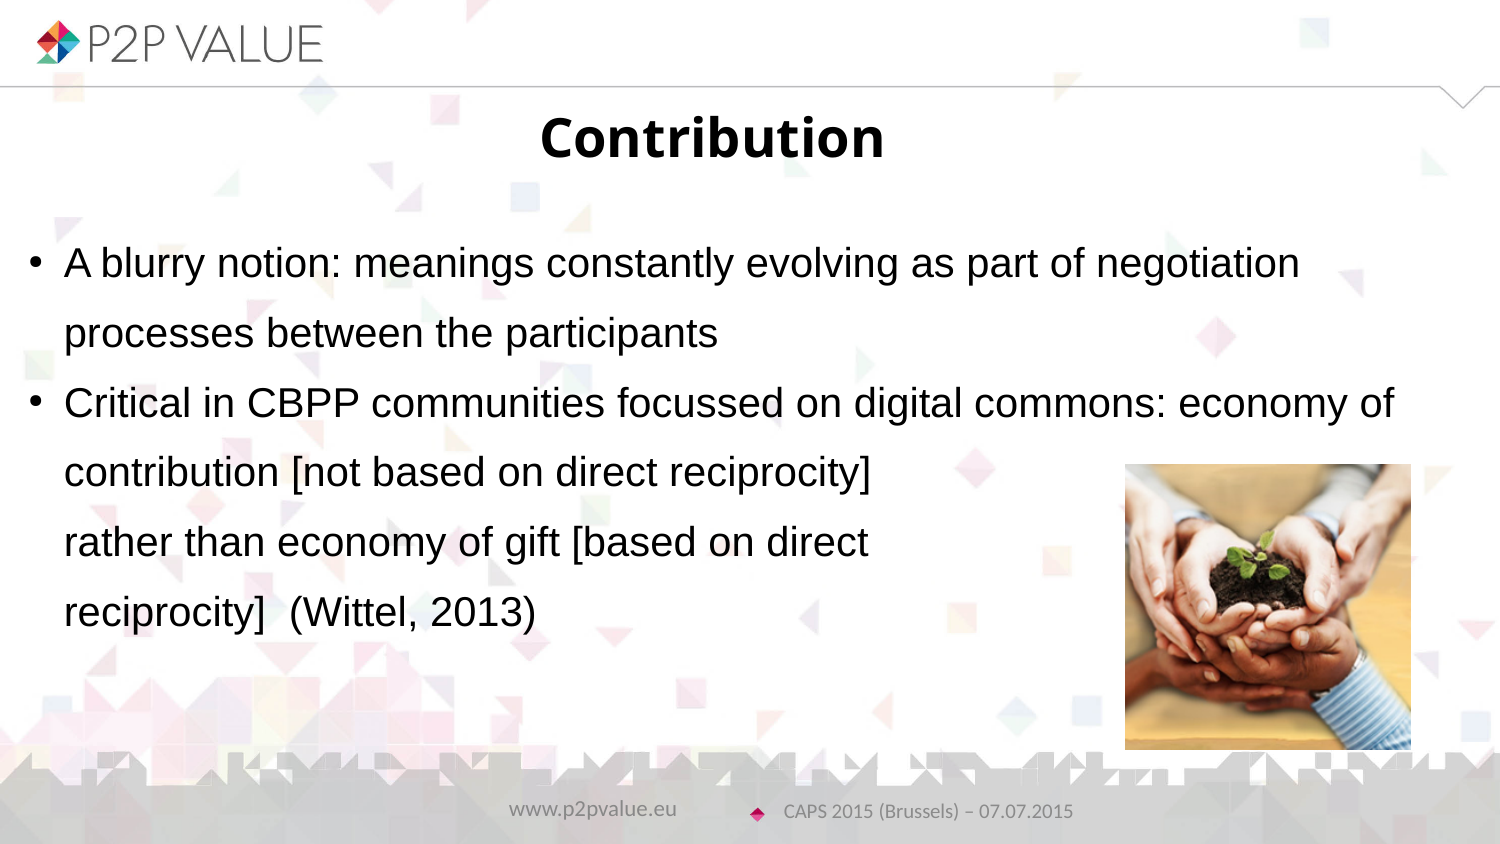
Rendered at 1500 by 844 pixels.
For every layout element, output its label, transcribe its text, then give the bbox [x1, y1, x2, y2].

subtitle A blurry notion: meanings constantly evolving as part of negotiation processes between the participants Critical in CBPP communities focussed on digital commons: economy of contribution [not based on direct reciprocity] rather than economy of gift [based on direct reciprocity] (Wittel, 2013) [15, 210, 1496, 766]
picture [0, 0, 1500, 844]
text_box CAPS 2015 (Brussels) – 07.07.2015 [770, 787, 1463, 833]
text_box www.p2pvalue.eu [502, 786, 721, 827]
title Contribution [60, 92, 1366, 181]
